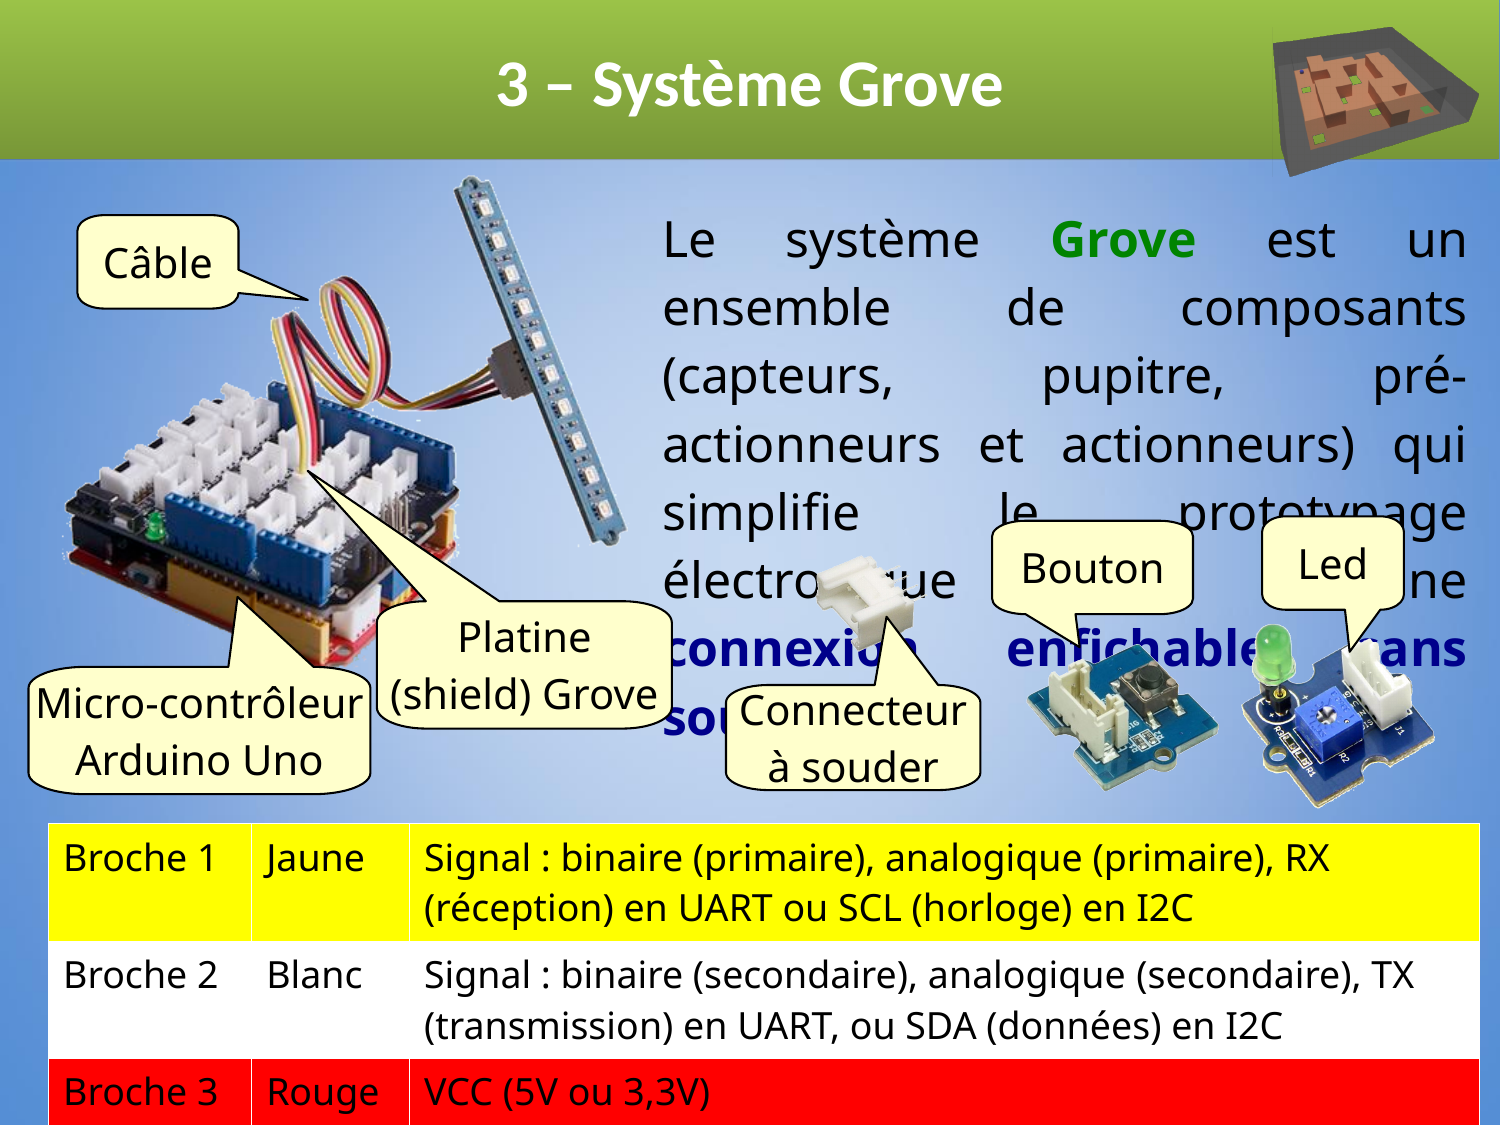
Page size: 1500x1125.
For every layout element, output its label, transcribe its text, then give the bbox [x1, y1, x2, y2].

text_box Platine (shield) Grove [307, 470, 672, 729]
table_cell Broche 3 [49, 1059, 251, 1125]
text_box Micro-contrôleur Arduino Uno [28, 596, 371, 795]
text_box Bouton [992, 520, 1193, 648]
table_header Signal : binaire (primaire), analogique (primaire), RX (réception) en UART ou SCL (horloge) en I2C [410, 824, 1479, 941]
table_cell Rouge [252, 1059, 409, 1125]
text_box 3 – Système Grove [0, 0, 1500, 159]
table_cell Blanc [252, 942, 409, 1058]
table_cell VCC (5V ou 3,3V) [410, 1059, 1479, 1125]
table_cell Broche 2 [49, 942, 251, 1058]
table_header Jaune [252, 824, 409, 941]
text_box Le système Grove est un ensemble de composants (capteurs, pupitre, pré-actionneurs et actionneurs) qui simplifie le prototypage électronique grâce à une connexion enfichable sans soudure. [648, 196, 1483, 512]
picture [0, 27, 1500, 1125]
text_box Câble [77, 215, 308, 309]
text_box Led [1262, 516, 1404, 652]
table_header Broche 1 [49, 824, 251, 941]
text_box Connecteur à souder [726, 616, 981, 791]
table_cell Signal : binaire (secondaire), analogique (secondaire), TX (transmission) en UART, ou SDA (données) en I2C [410, 942, 1479, 1058]
